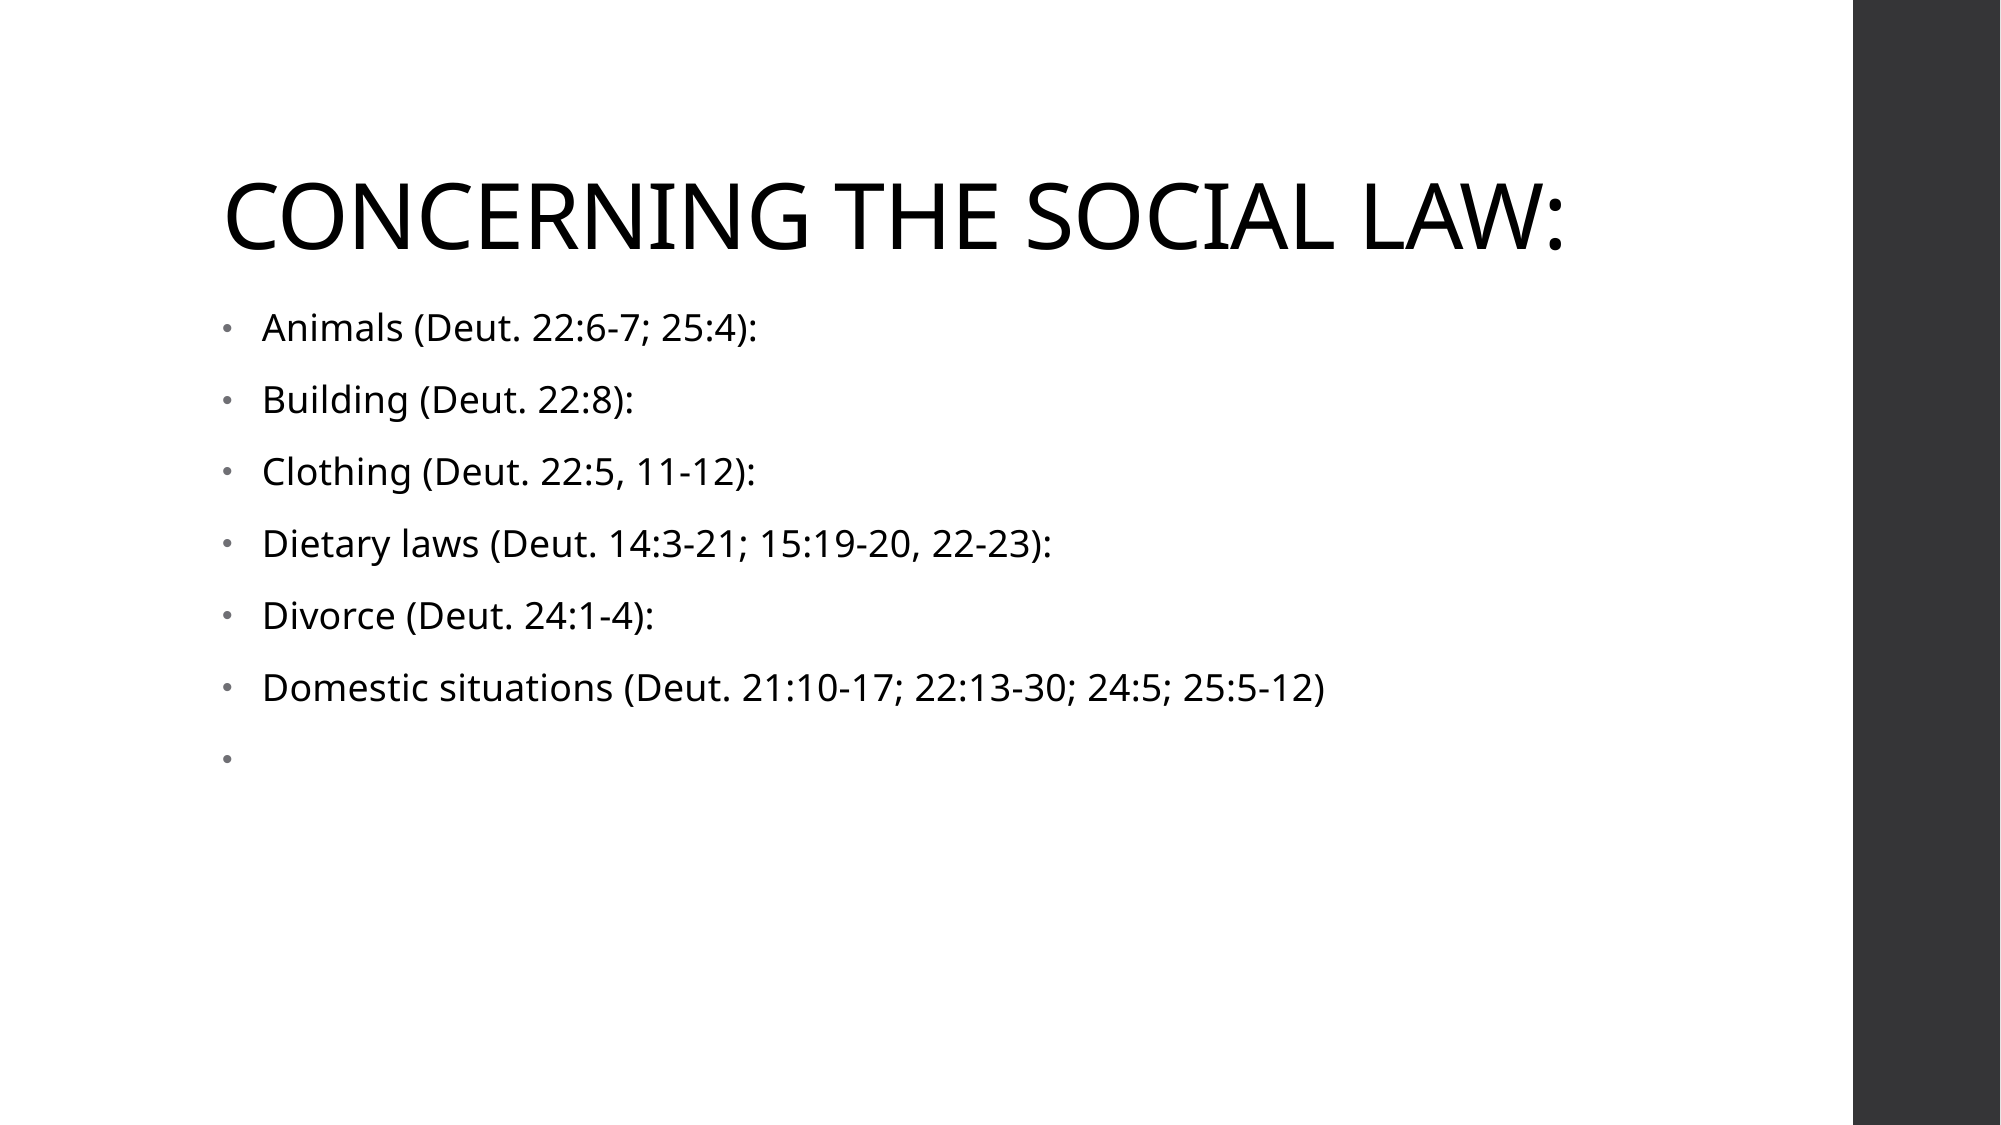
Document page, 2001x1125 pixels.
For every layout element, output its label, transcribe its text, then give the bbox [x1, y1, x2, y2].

list Animals (Deut. 22:6-7; 25:4): Building (Deut. 22:8): Clothing (Deut. 22:5, 11-12): Dietary laws (Deut. 14:3-21; 15:19-20, 22-23): Divorce (Deut. 24:1-4): Domestic situations (Deut. 21:10-17; 22:13-30; 24:5; 25:5-12) [206, 299, 1617, 1014]
title CONCERNING THE SOCIAL LAW: [206, 60, 1797, 278]
